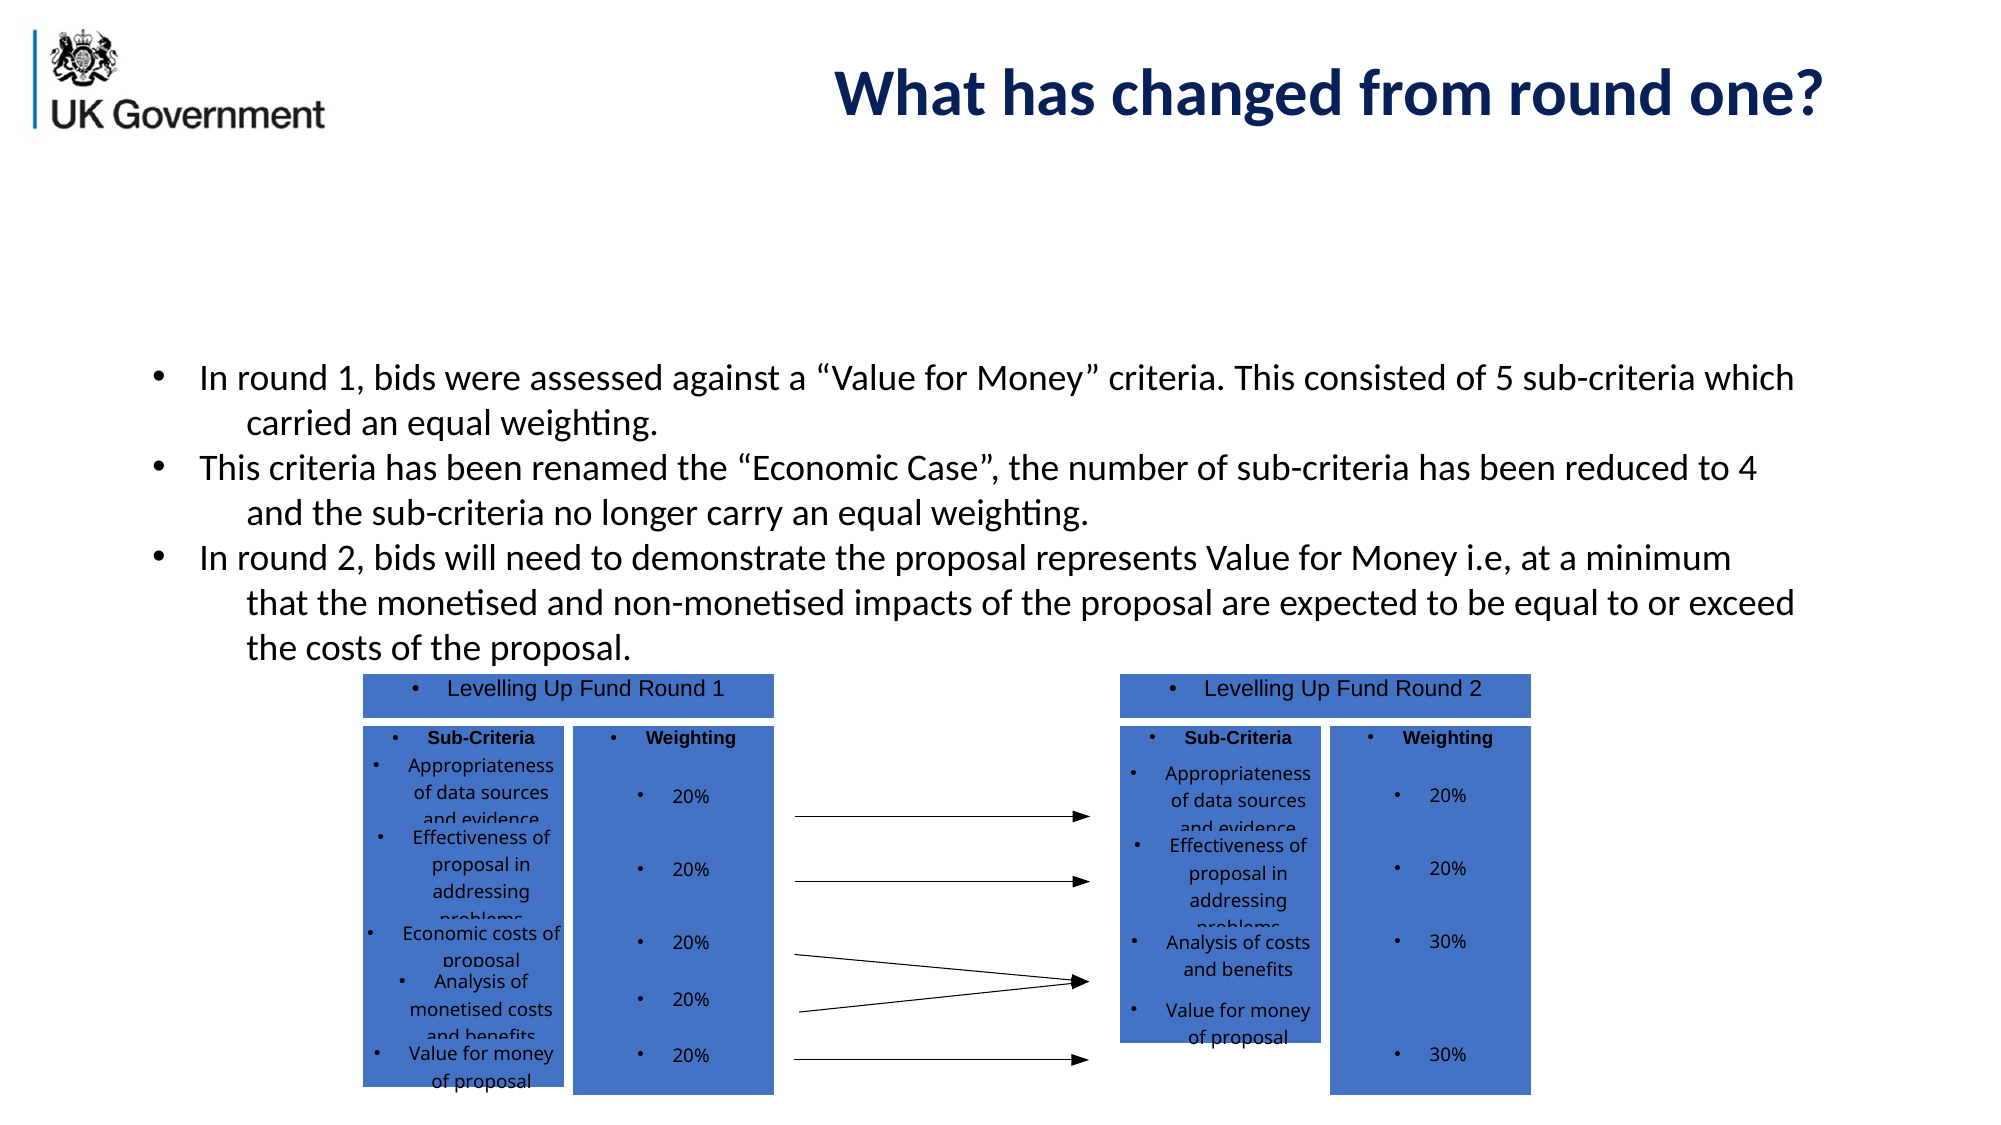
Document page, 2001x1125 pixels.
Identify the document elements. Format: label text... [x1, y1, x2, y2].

table_cell 20% [1330, 781, 1531, 854]
table_header Levelling Up Fund Round 2 [1120, 674, 1531, 718]
table_cell Appropriateness of data sources and evidence [363, 750, 564, 823]
table_cell Effectiveness of proposal in addressing problems [363, 823, 564, 919]
table_cell Value for money of proposal [1120, 995, 1321, 1043]
table_cell 20% [573, 1040, 774, 1095]
table_header Weighting [573, 726, 774, 781]
table_cell 20% [573, 928, 774, 985]
table_cell Appropriateness of data sources and evidence [1120, 759, 1321, 831]
table_cell 20% [573, 855, 774, 928]
table_cell 30% [1330, 927, 1531, 1040]
table_cell Analysis of costs and benefits [1120, 927, 1321, 995]
table_cell Economic costs of proposal [363, 919, 564, 967]
table_cell 20% [573, 985, 774, 1040]
table_cell 20% [1330, 854, 1531, 927]
table_cell Effectiveness of proposal in addressing problems [1120, 831, 1321, 927]
text_box What has changed from round one? [819, 41, 1911, 138]
table_cell 30% [1330, 1040, 1531, 1095]
table_cell Analysis of monetised costs and benefits [363, 967, 564, 1039]
table_cell Value for money of proposal [363, 1039, 564, 1087]
table_header Sub-Criteria [363, 726, 564, 750]
table_cell 20% [573, 781, 774, 855]
picture [19, 0, 363, 138]
table_header Weighting [1330, 726, 1531, 781]
text_box In round 1, bids were assessed against a “Value for Money” criteria. This consisted of 5 sub-criteria which carried an equal weighting. This criteria has been renamed the “Economic Case”, the number of sub-criteria has been reduced to 4 and the sub-criteria no longer carry an equal weighting. In round 2, bids will need to demonstrate the proposal represents Value for Money i.e, at a minimum that the monetised and non-monetised impacts of the proposal are expected to be equal to or exceed the costs of the proposal. [137, 345, 1817, 679]
table_header Sub-Criteria [1120, 726, 1321, 759]
text_box 3 [1412, 1045, 1863, 1106]
table_header Levelling Up Fund Round 1 [363, 674, 774, 718]
